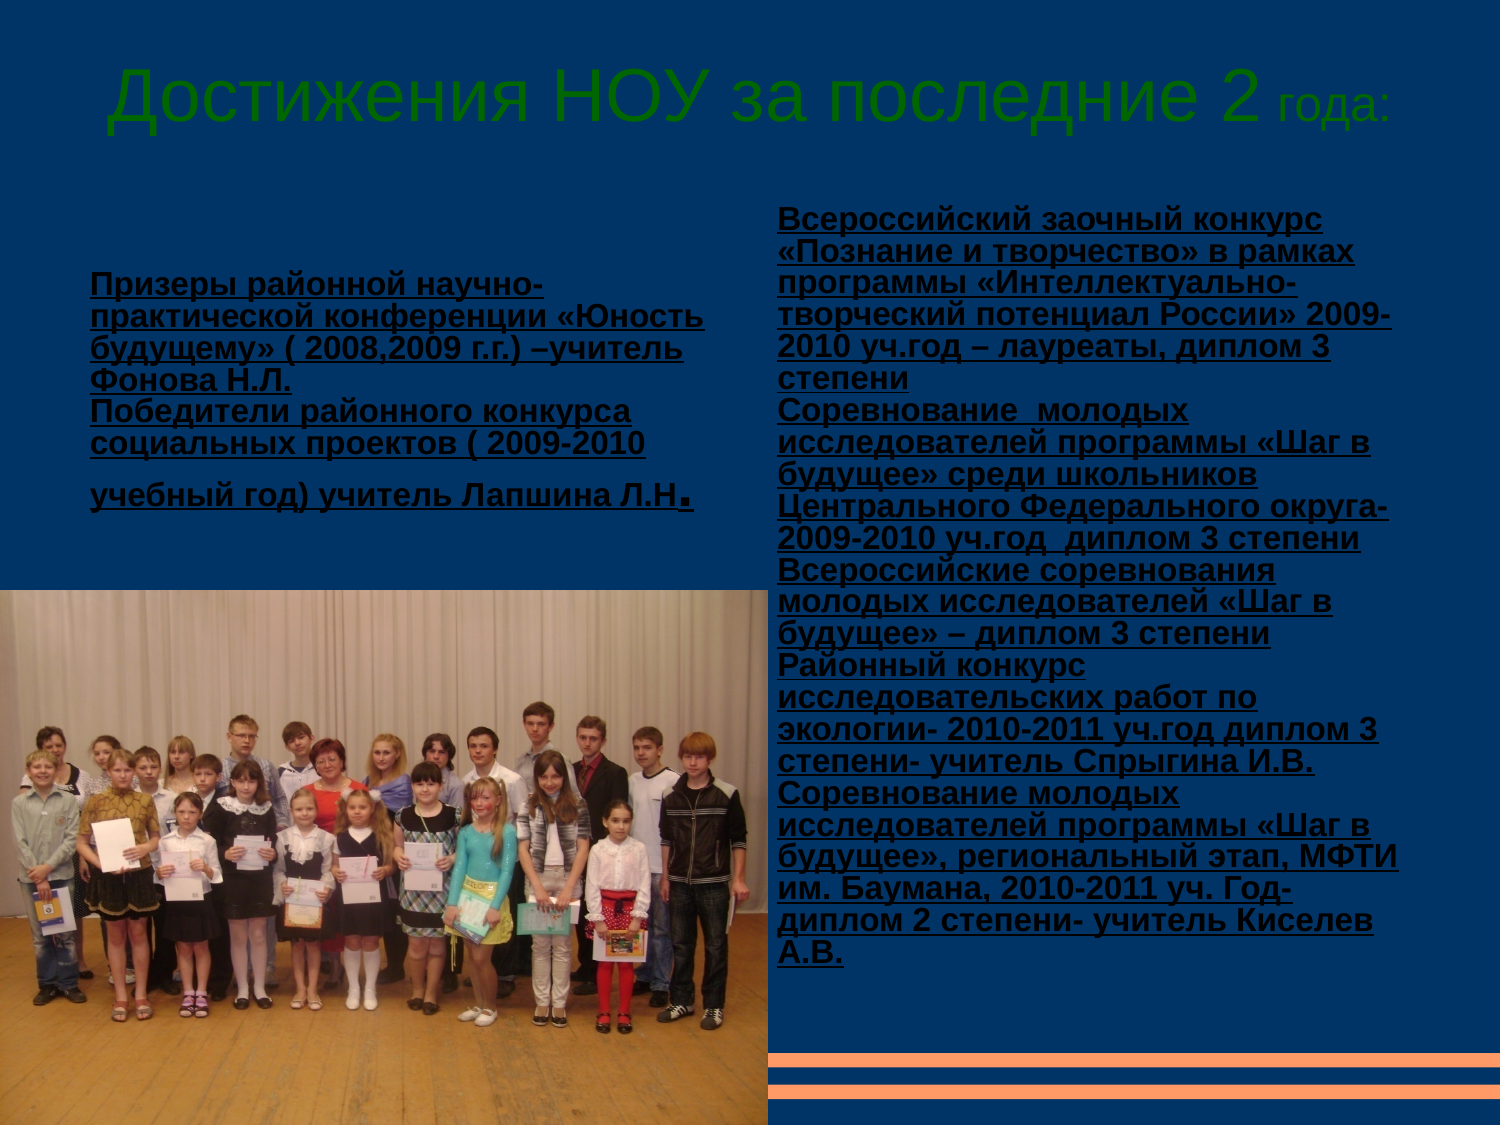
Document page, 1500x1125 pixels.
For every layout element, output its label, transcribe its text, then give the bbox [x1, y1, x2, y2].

text_box Призеры районной научно-практической конференции «Юность будущему» ( 2008,2009 г.г.) –учитель Фонова Н.Л. Победители районного конкурса социальных проектов ( 2009-2010 учебный год) учитель Лапшина Л.Н. [75, 262, 738, 590]
text_box Достижения НОУ за последние 2 года: [75, 45, 1425, 138]
text_box Всероссийский заочный конкурс «Познание и творчество» в рамках программы «Интеллектуально- творческий потенциал России» 2009-2010 уч.год – лауреаты, диплом 3 степени Соревнование молодых исследователей программы «Шаг в будущее» среди школьников Центрального Федерального округа-2009-2010 уч.год диплом 3 степени Всероссийские соревнования молодых исследователей «Шаг в будущее» – диплом 3 степени Районный конкурс исследовательских работ по экологии- 2010-2011 уч.год диплом 3 степени- учитель Спрыгина И.В. Соревнование молодых исследователей программы «Шаг в будущее», региональный этап, МФТИ им. Баумана, 2010-2011 уч. Год- диплом 2 степени- учитель Киселев А.В. [762, 152, 1430, 1090]
picture [0, 590, 768, 1125]
